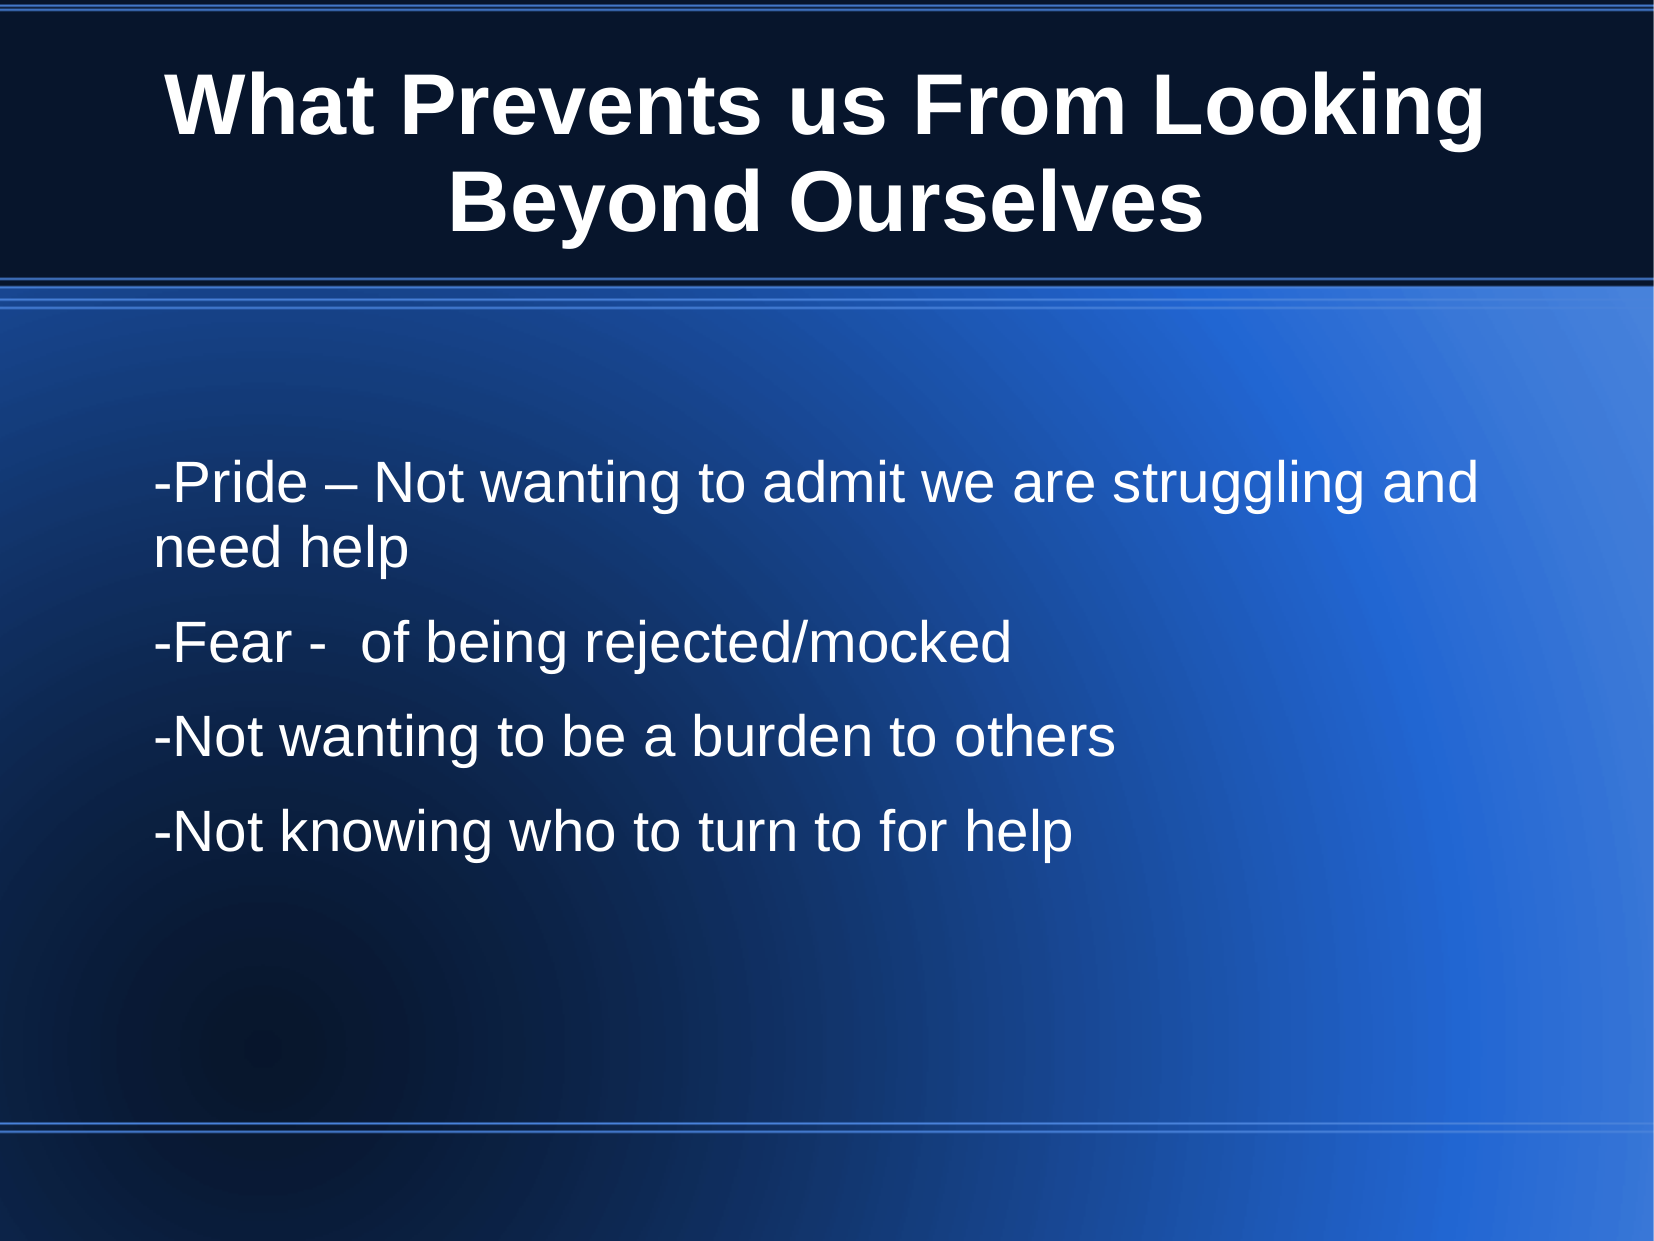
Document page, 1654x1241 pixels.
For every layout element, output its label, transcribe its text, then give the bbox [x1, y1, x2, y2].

title What Prevents us From Looking Beyond Ourselves [82, 49, 1571, 257]
picture [0, 0, 1654, 1241]
list -Pride – Not wanting to admit we are struggling and need help -Fear - of being rejected/mocked -Not wanting to be a burden to others -Not knowing who to turn to for help [82, 355, 1571, 1165]
